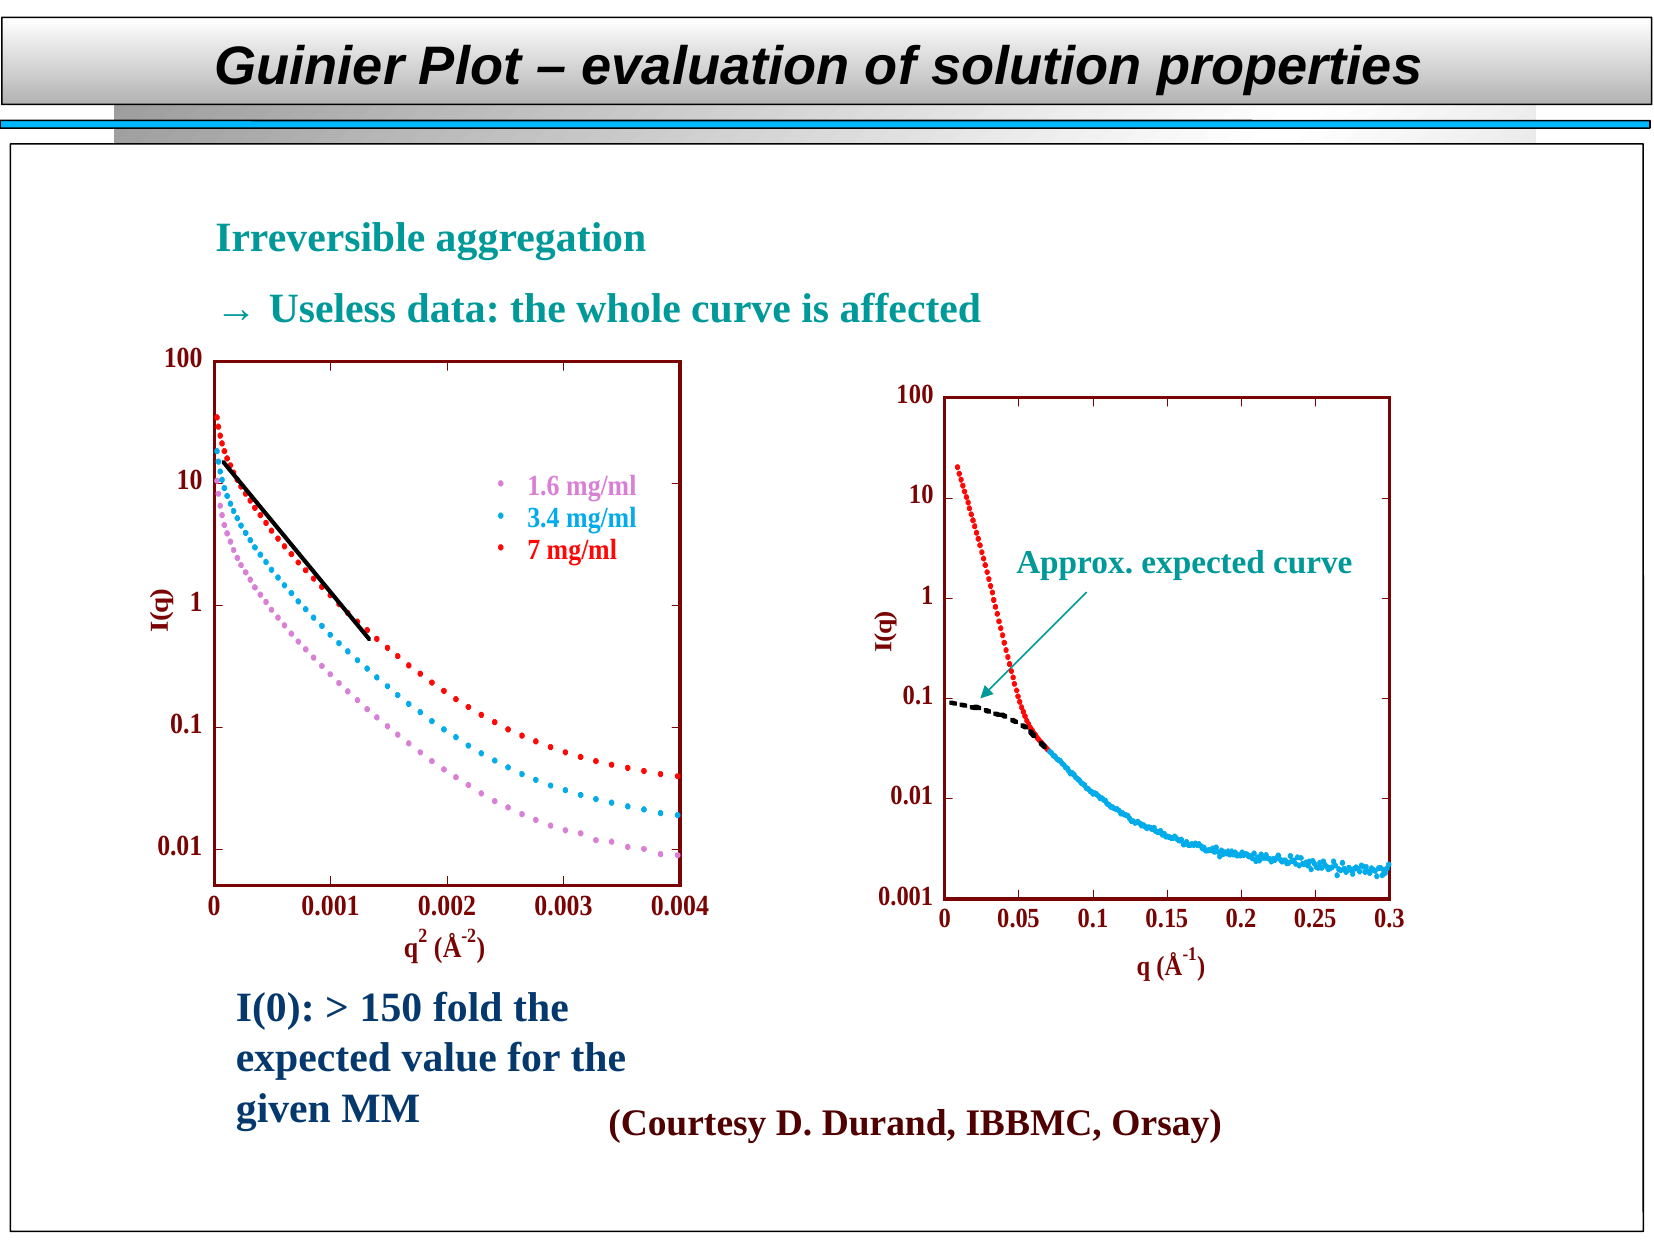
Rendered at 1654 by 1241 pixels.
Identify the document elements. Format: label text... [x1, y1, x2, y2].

text_box Irreversible aggregation → Useless data: the whole curve is affected [200, 202, 1312, 409]
text_box [0, 120, 1651, 129]
picture [864, 372, 1413, 990]
text_box Guinier Plot – evaluation of solution properties [1, 17, 1652, 105]
picture [139, 335, 717, 973]
text_box (Courtesy D. Durand, IBBMC, Orsay) [593, 1090, 1247, 1151]
text_box I(0): > 150 fold the expected value for the given MM [221, 972, 741, 1138]
